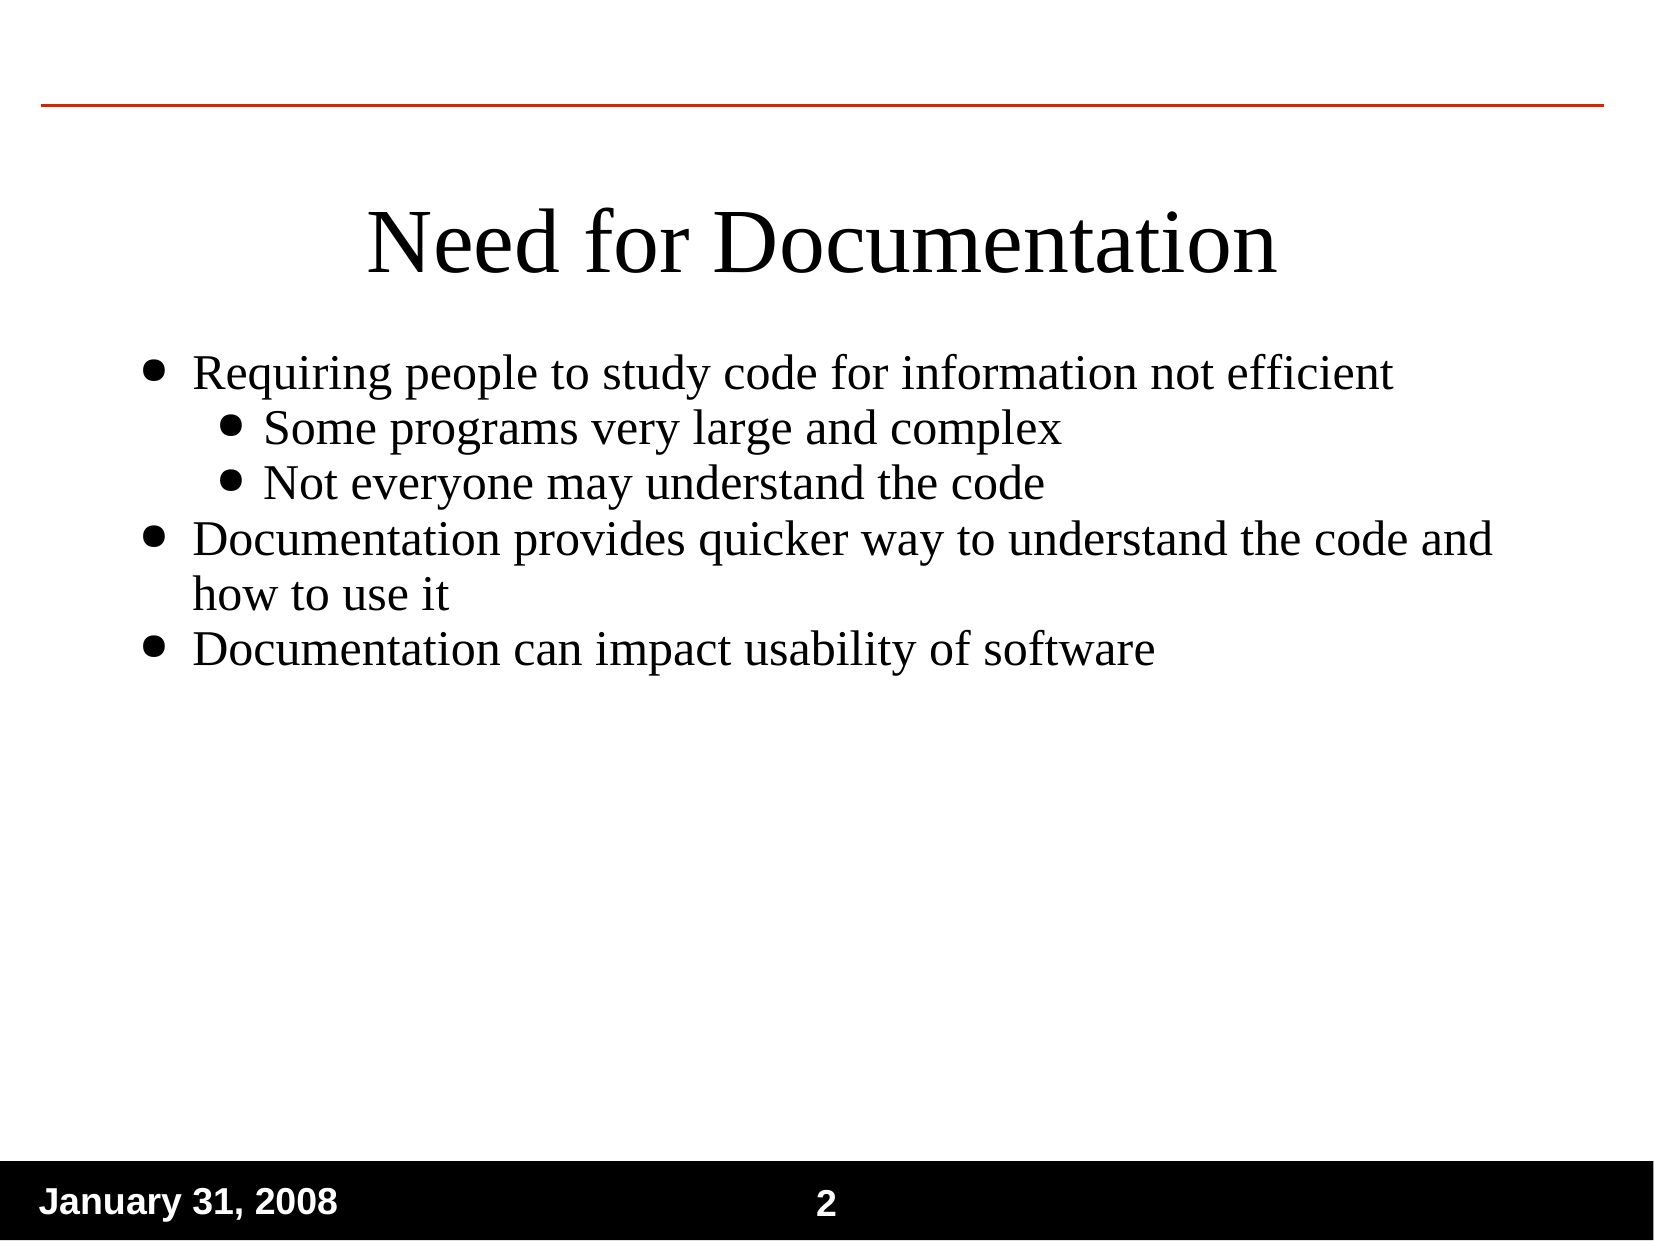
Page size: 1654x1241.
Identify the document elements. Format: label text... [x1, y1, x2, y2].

list Requiring people to study code for information not efficient Some programs very large and complex Not everyone may understand the code Documentation provides quicker way to understand the code and how to use it Documentation can impact usability of software [121, 344, 1534, 1127]
title Need for Documentation [117, 137, 1530, 346]
